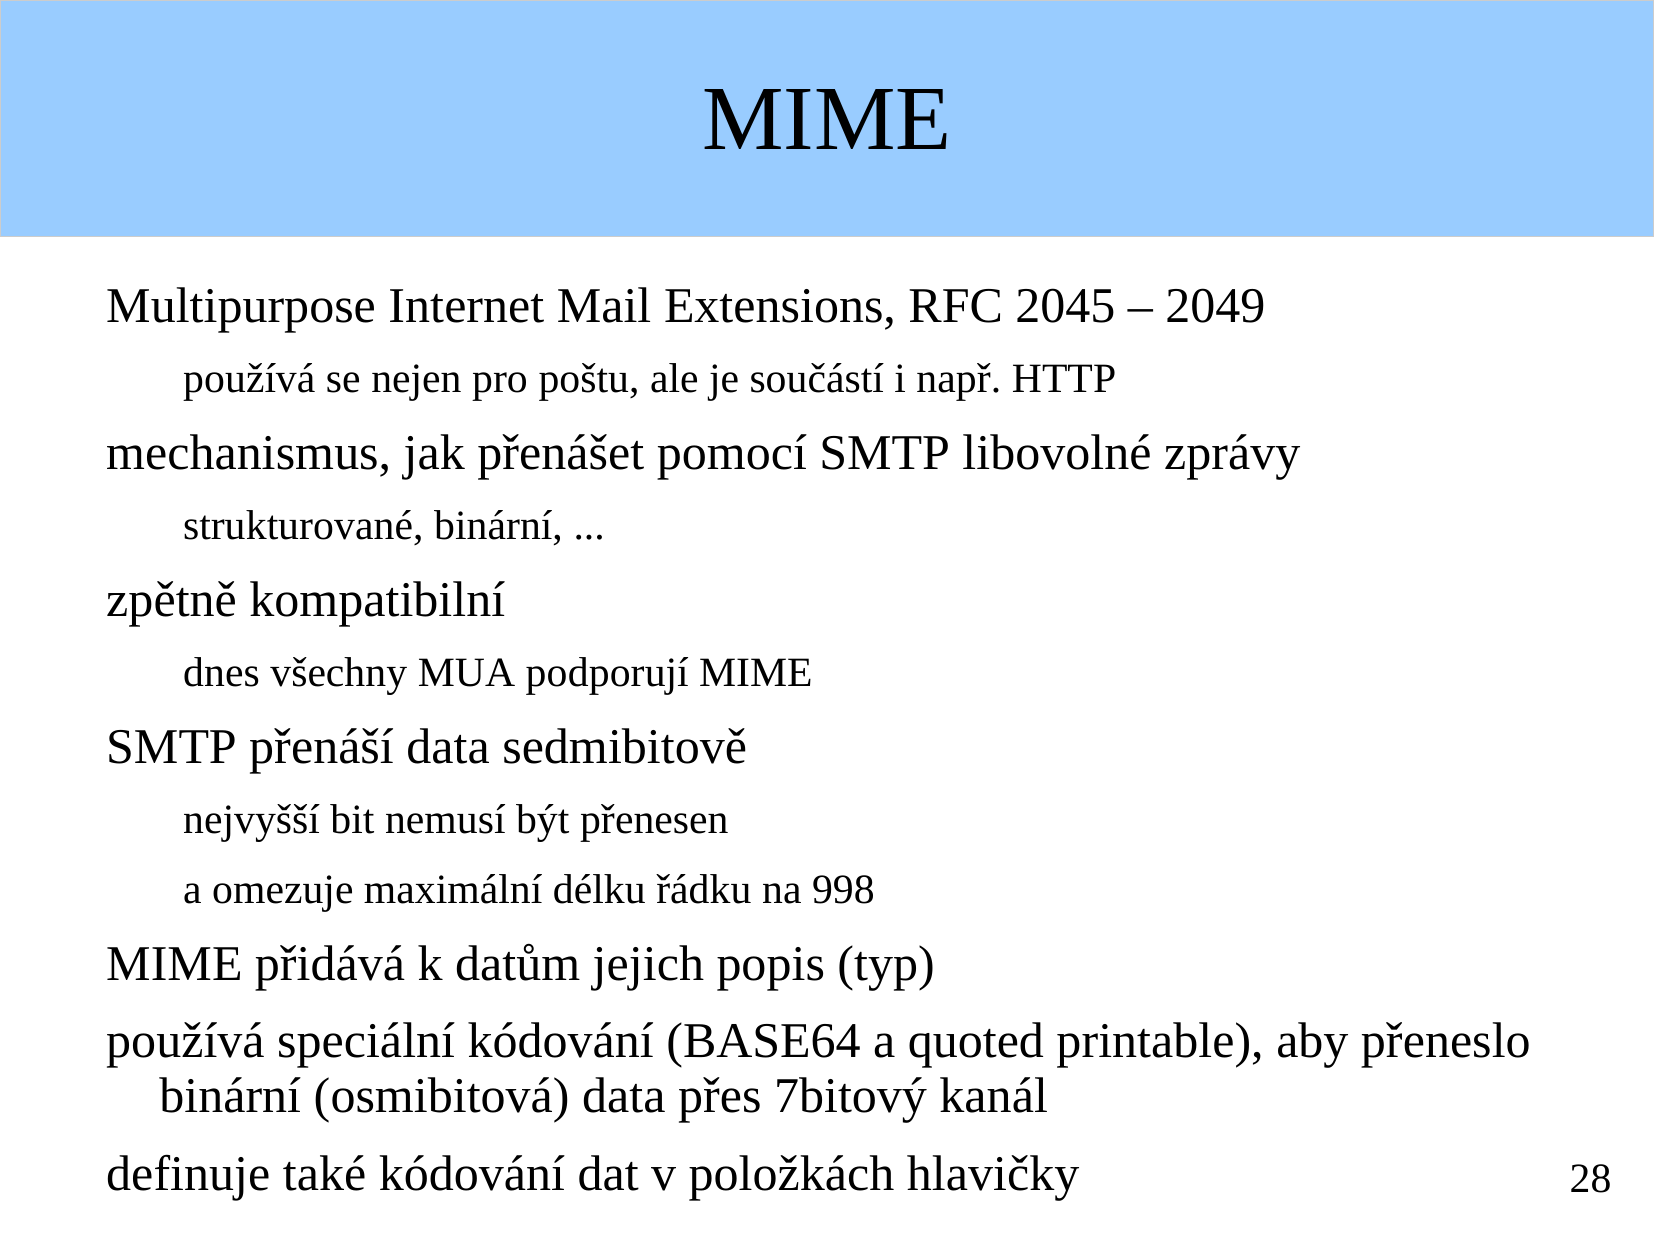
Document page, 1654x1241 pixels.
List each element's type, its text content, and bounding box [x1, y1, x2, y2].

list Multipurpose Internet Mail Extensions, RFC 2045 – 2049 používá se nejen pro poštu, ale je součástí i např. HTTP mechanismus, jak přenášet pomocí SMTP libovolné zprávy strukturované, binární, ... zpětně kompatibilní dnes všechny MUA podporují MIME SMTP přenáší data sedmibitově nejvyšší bit nemusí být přenesen a omezuje maximální délku řádku na 998 MIME přidává k datům jejich popis (typ) používá speciální kódování (BASE64 a quoted printable), aby přeneslo binární (osmibitová) data přes 7bitový kanál definuje také kódování dat v položkách hlavičky [88, 277, 1565, 1201]
title MIME [0, 0, 1654, 237]
